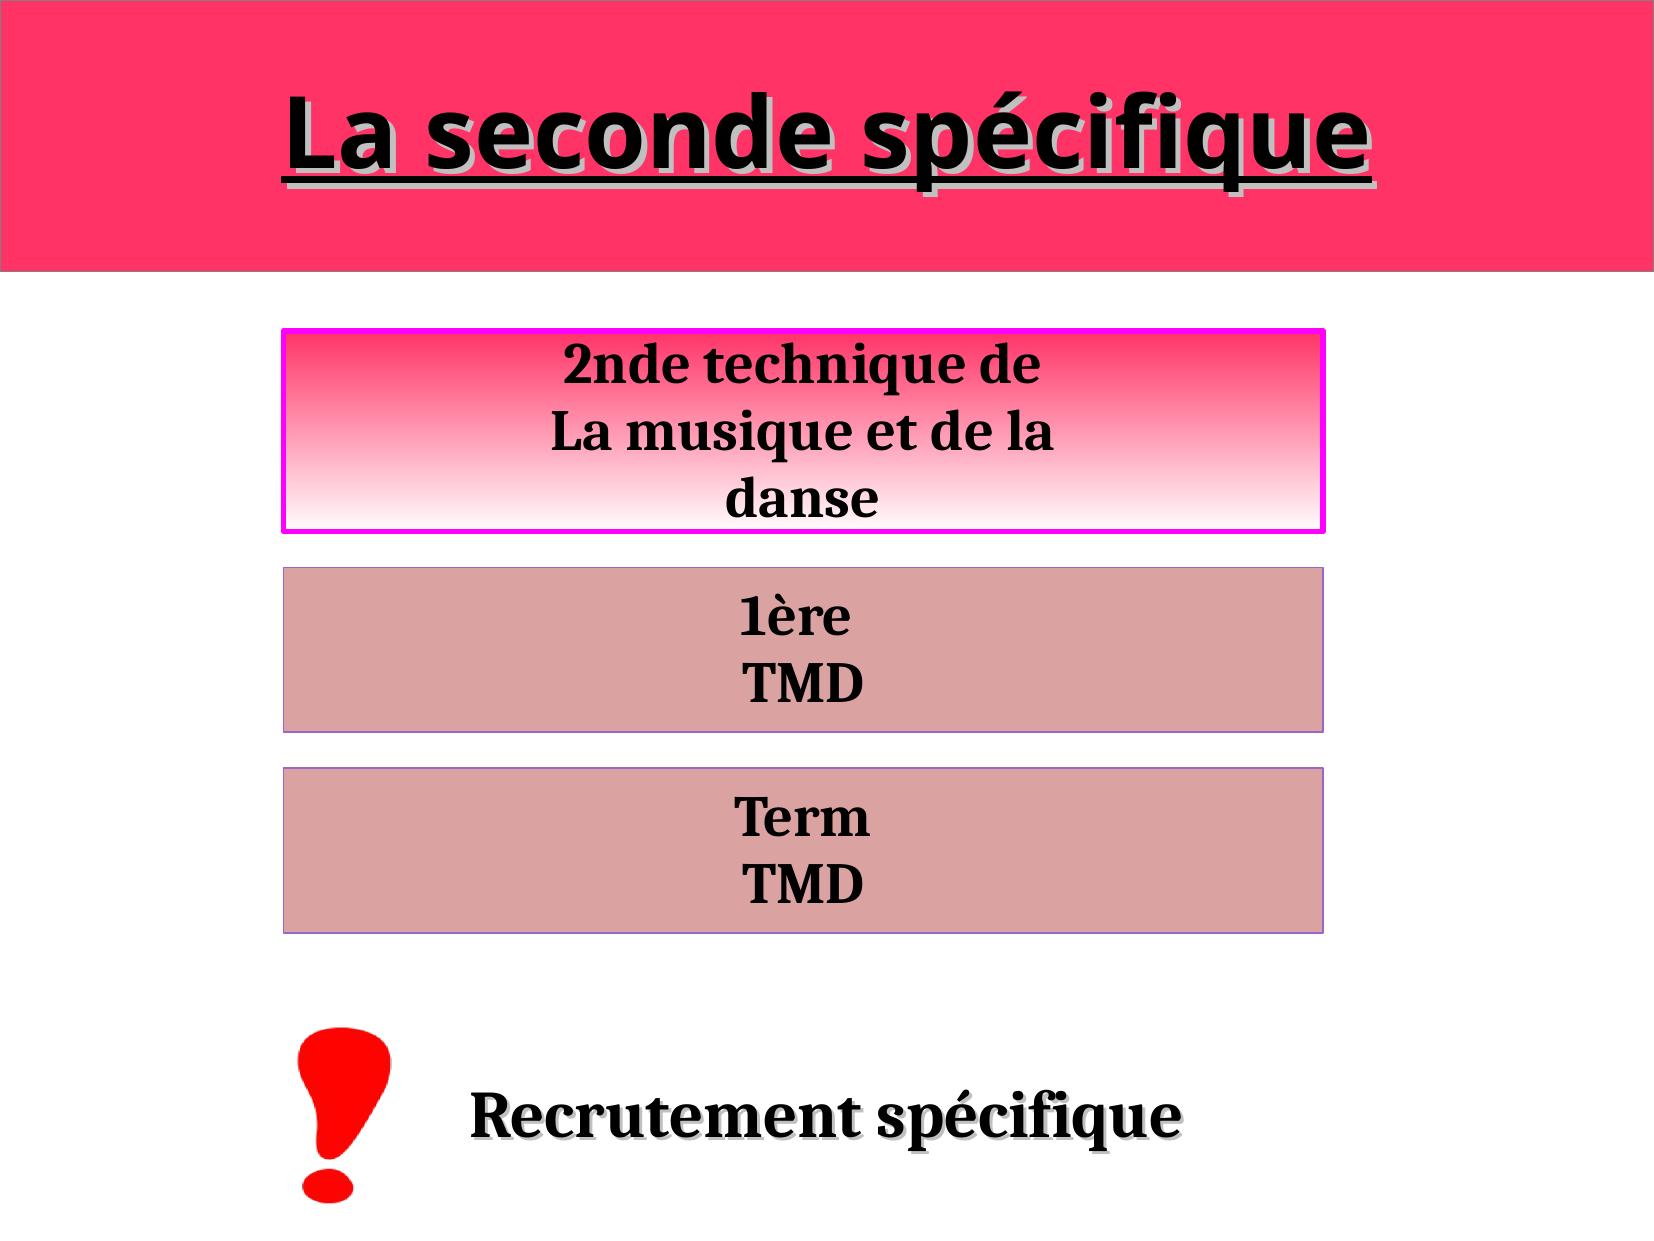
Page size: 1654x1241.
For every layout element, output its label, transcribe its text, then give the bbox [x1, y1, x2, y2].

picture [236, 1002, 437, 1217]
text_box Term TMD [283, 768, 1323, 934]
text_box Recrutement spécifique [0, 992, 1654, 1241]
title La seconde spécifique [82, 43, 1571, 216]
text_box 2nde technique de La musique et de la danse [283, 331, 1323, 532]
text_box [0, 0, 1654, 272]
text_box 1ère TMD [283, 567, 1323, 733]
